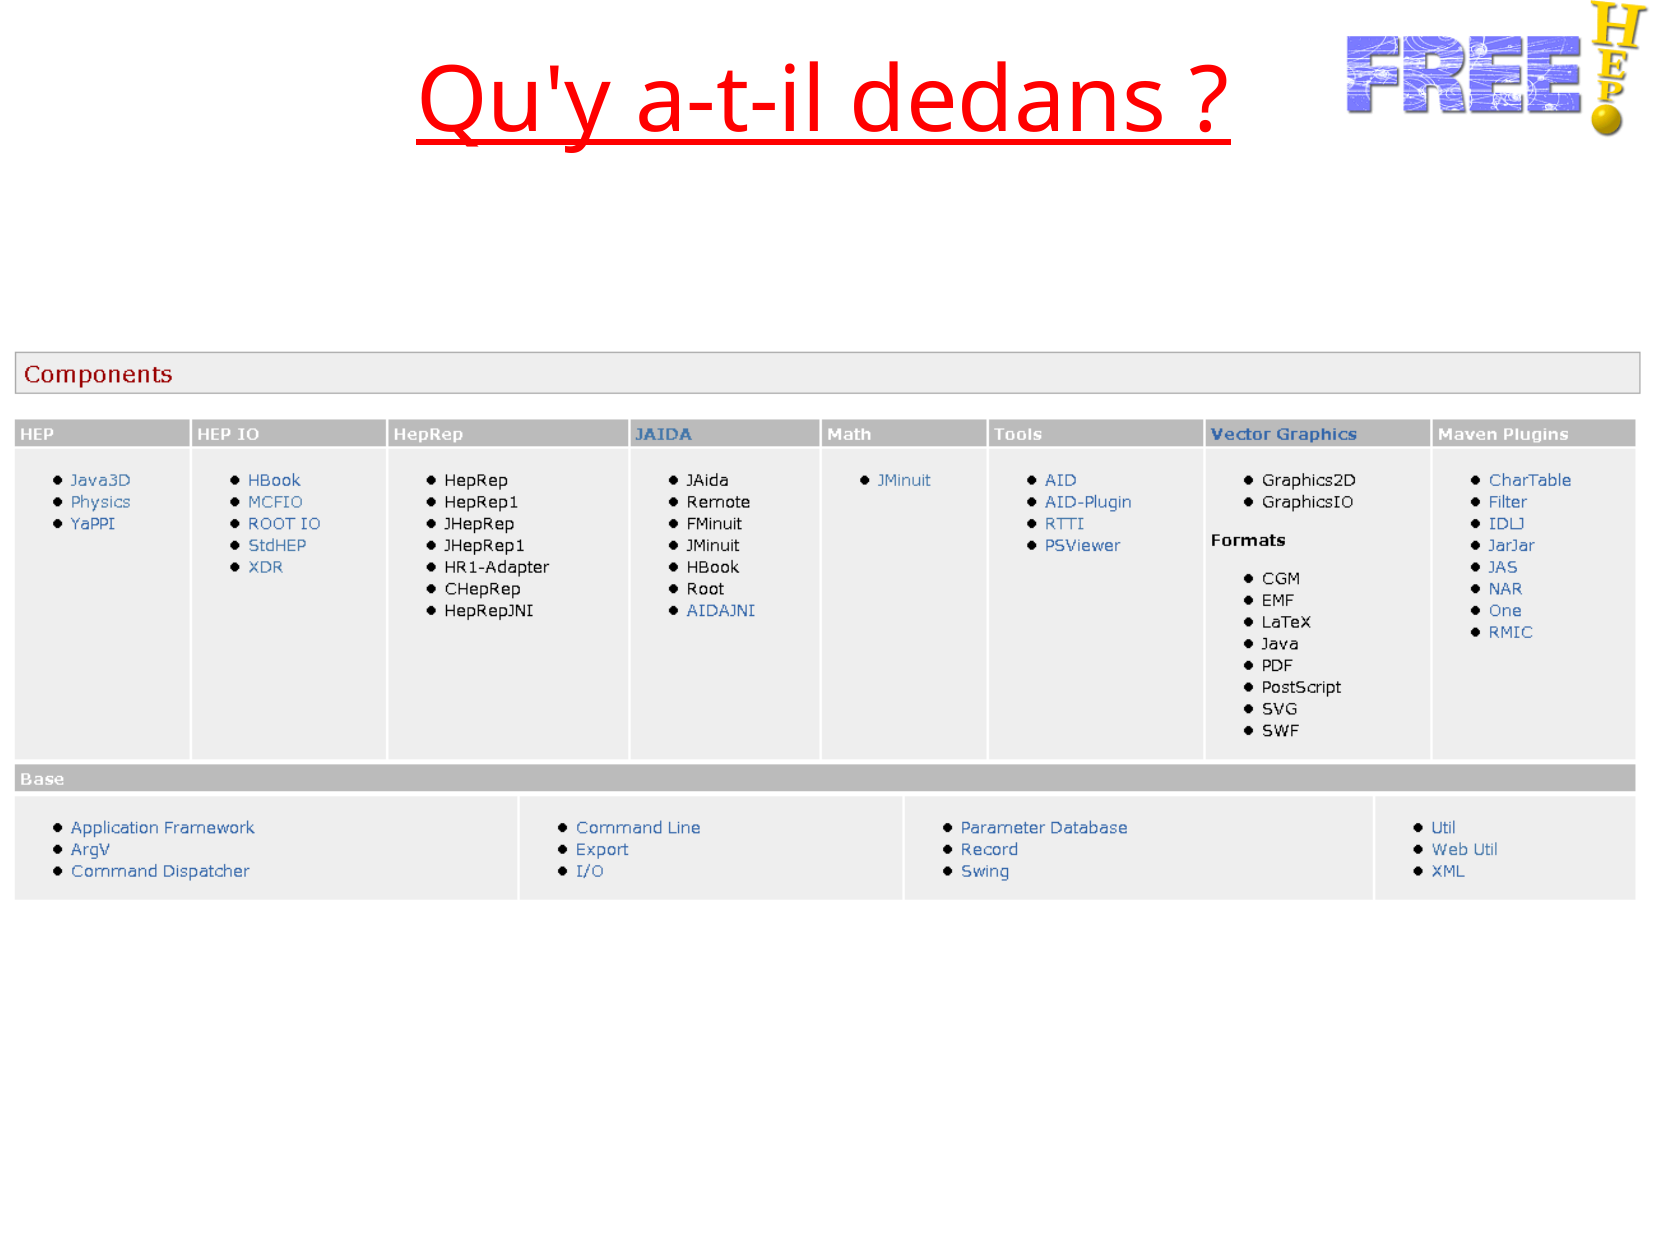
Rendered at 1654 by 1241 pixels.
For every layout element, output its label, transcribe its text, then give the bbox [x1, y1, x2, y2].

title Qu'y a-t-il dedans ? [117, 0, 1530, 201]
picture [1336, 0, 1654, 139]
picture [1, 334, 1654, 905]
